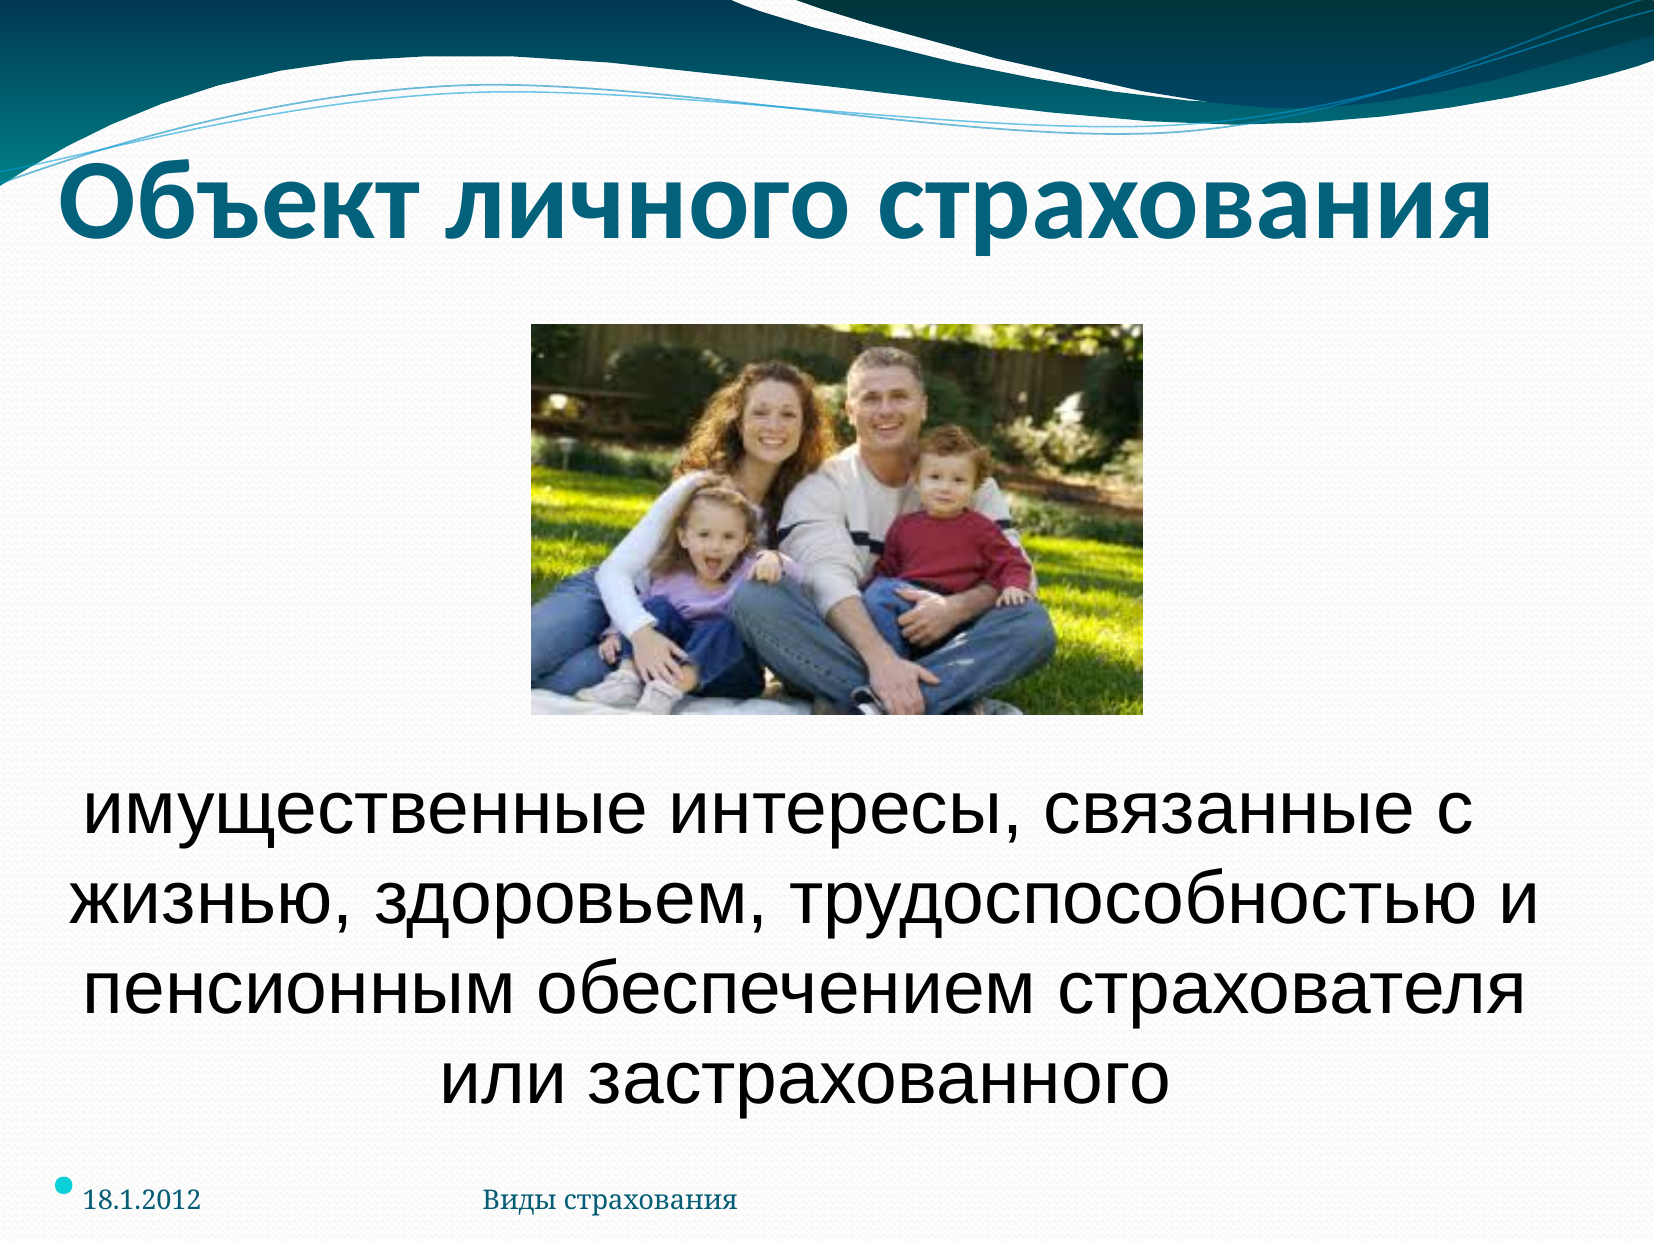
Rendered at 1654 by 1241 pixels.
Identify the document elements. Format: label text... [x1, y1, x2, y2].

title Oбъект личнoгo страхования [58, 114, 1654, 262]
list имущественные интересы, связанные с жизнью, здоровьем, трудоспособностью и пенсионным обеспечением страхователя или застрахованного [0, 750, 1654, 1241]
picture [531, 324, 1143, 715]
